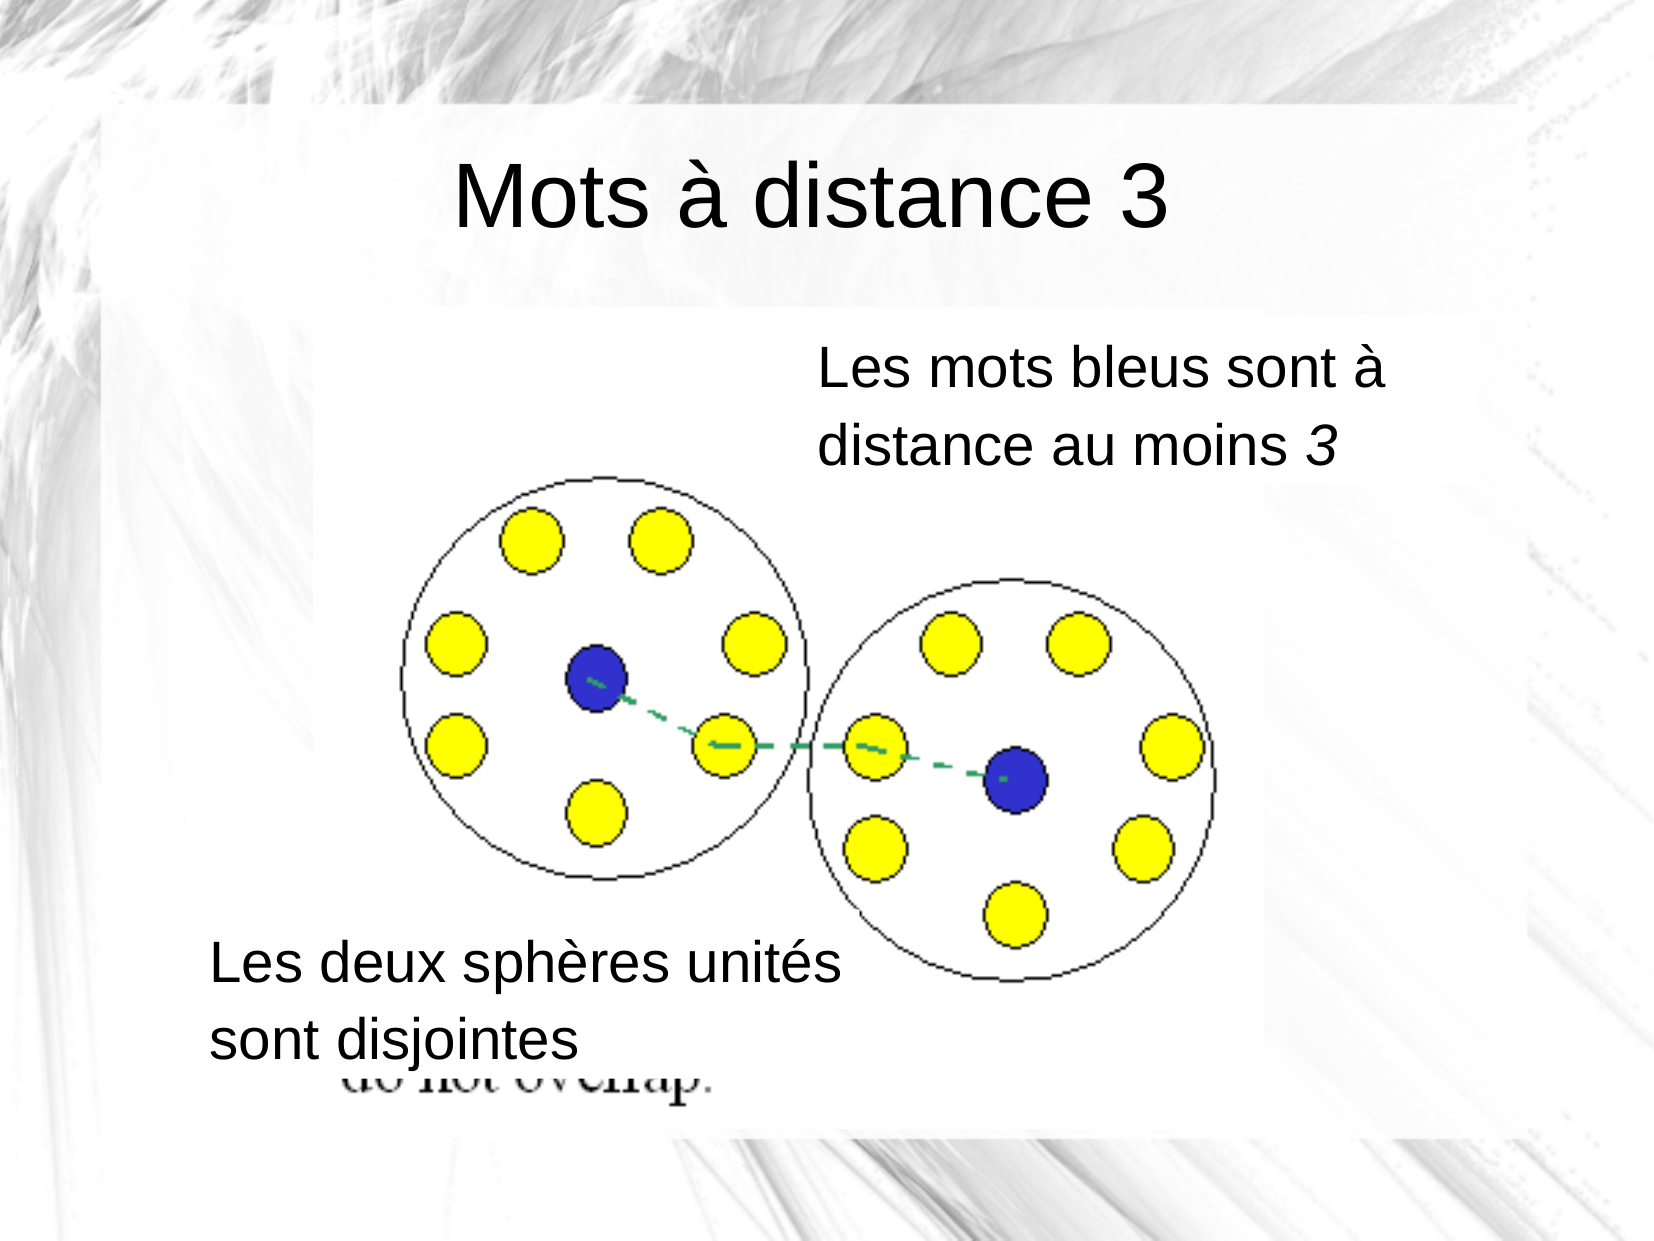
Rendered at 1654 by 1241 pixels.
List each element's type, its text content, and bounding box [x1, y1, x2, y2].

text_box Les mots bleus sont à distance au moins 3 [803, 315, 1477, 485]
text_box [313, 307, 1264, 1129]
picture [0, 0, 1654, 1241]
title Mots à distance 3 [118, 119, 1506, 273]
text_box Les deux sphères unités sont disjointes [194, 909, 860, 1079]
